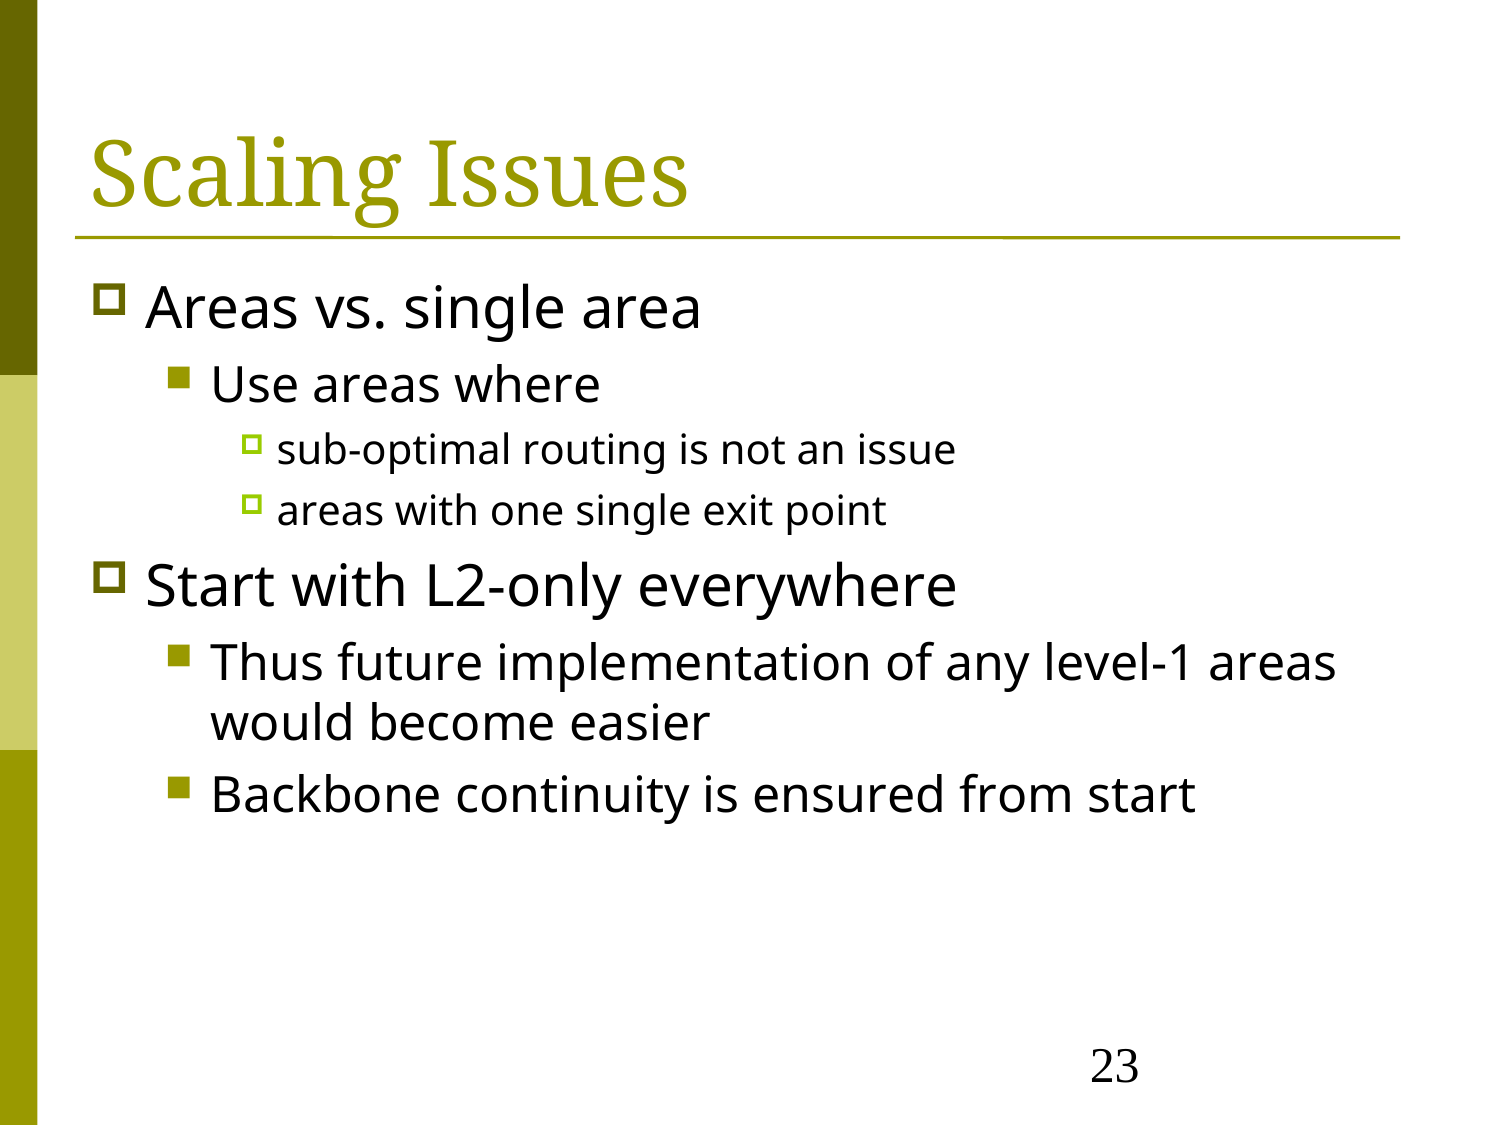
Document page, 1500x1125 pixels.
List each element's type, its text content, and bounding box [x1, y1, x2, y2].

list Areas vs. single area Use areas where sub-optimal routing is not an issue areas with one single exit point Start with L2-only everywhere Thus future implementation of any level-1 areas would become easier Backbone continuity is ensured from start [75, 262, 1426, 1006]
title Scaling Issues [75, 45, 1426, 233]
text_box <number> [1074, 1025, 1425, 1101]
